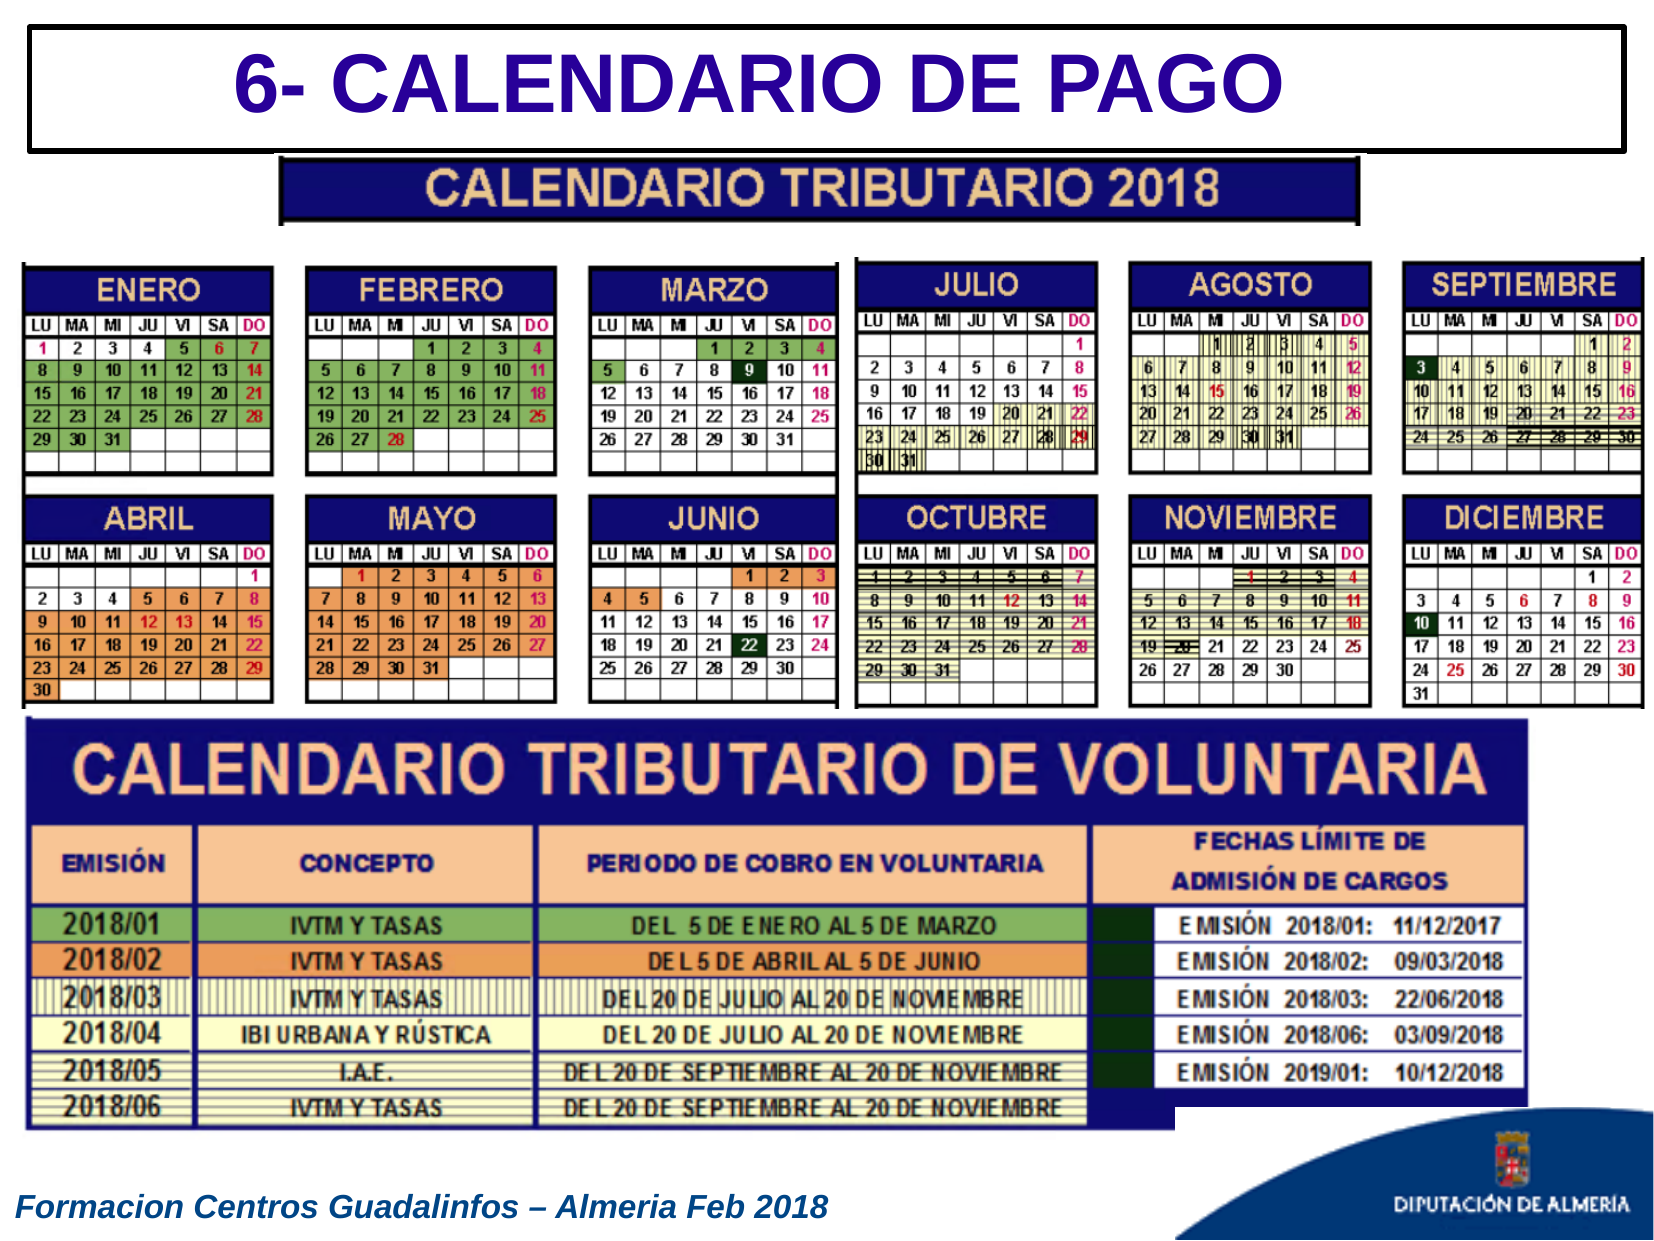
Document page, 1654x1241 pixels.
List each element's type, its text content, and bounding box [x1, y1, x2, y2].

picture [850, 257, 1648, 709]
text_box 6- CALENDARIO DE PAGO [29, 27, 1625, 152]
text_box Formacion Centros Guadalinfos – Almeria Feb 2018 [0, 1181, 845, 1234]
picture [17, 262, 845, 709]
picture [274, 153, 1367, 226]
picture [22, 714, 1654, 1241]
